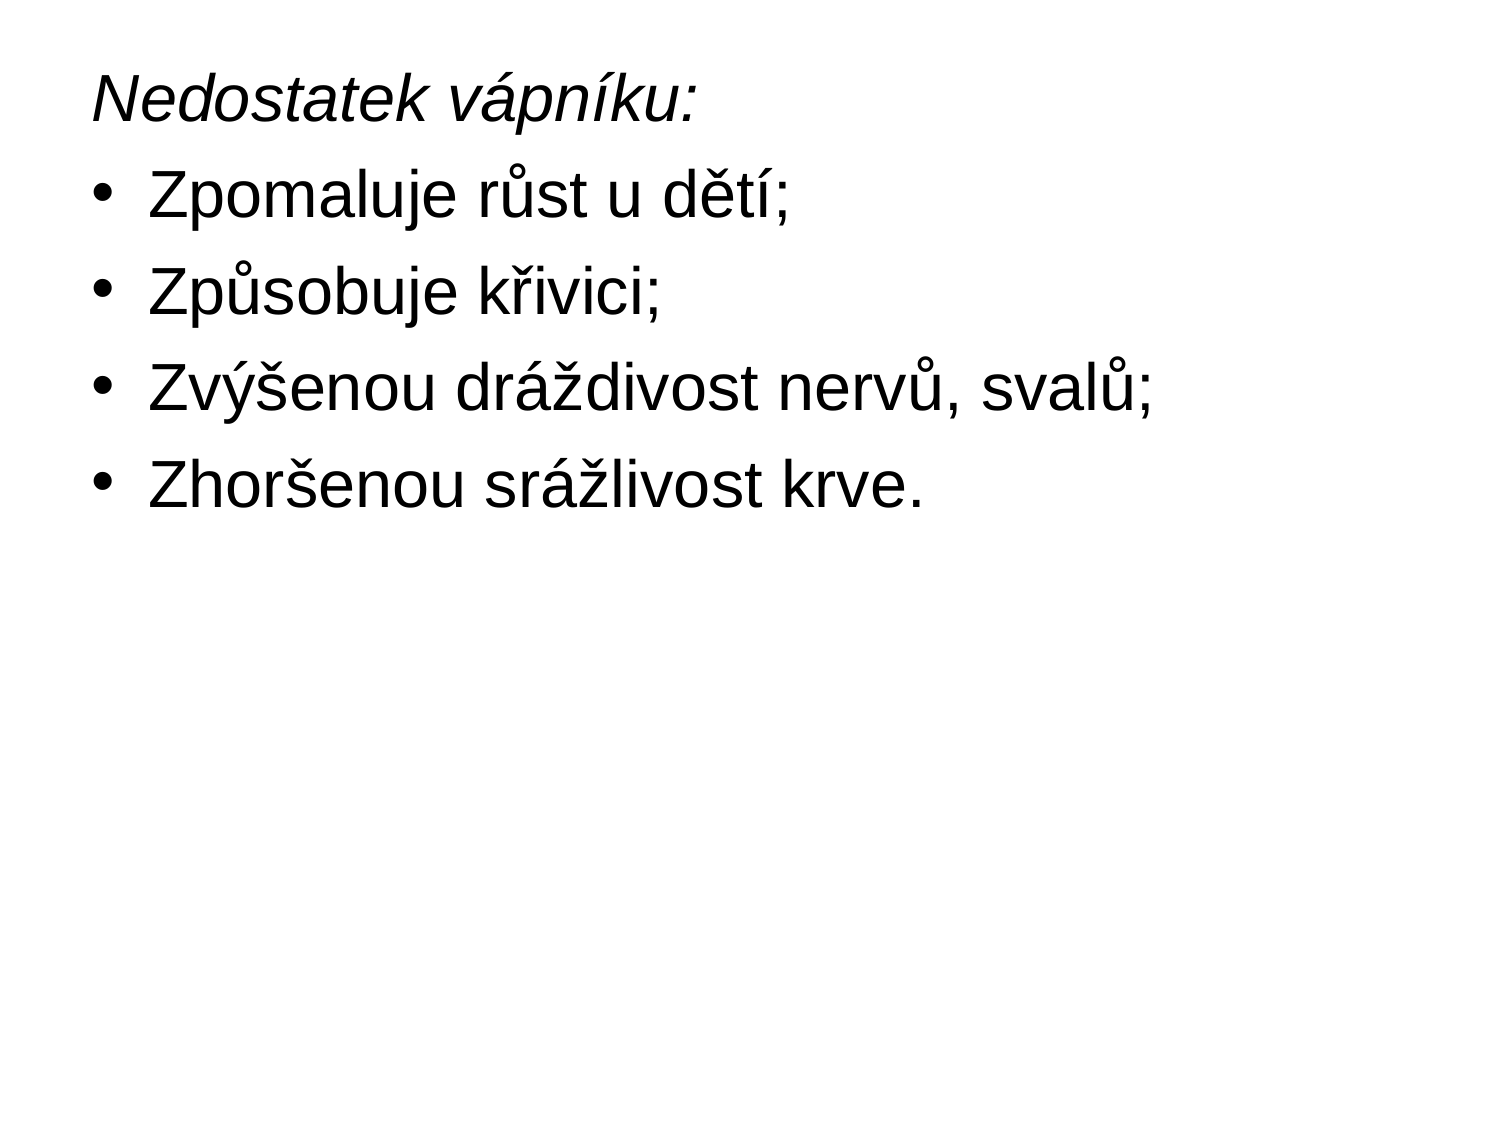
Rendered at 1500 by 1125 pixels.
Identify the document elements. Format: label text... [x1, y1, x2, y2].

list Nedostatek vápníku: Zpomaluje růst u dětí; Způsobuje křivici; Zvýšenou dráždivost nervů, svalů; Zhoršenou srážlivost krve. [76, 46, 1427, 1010]
